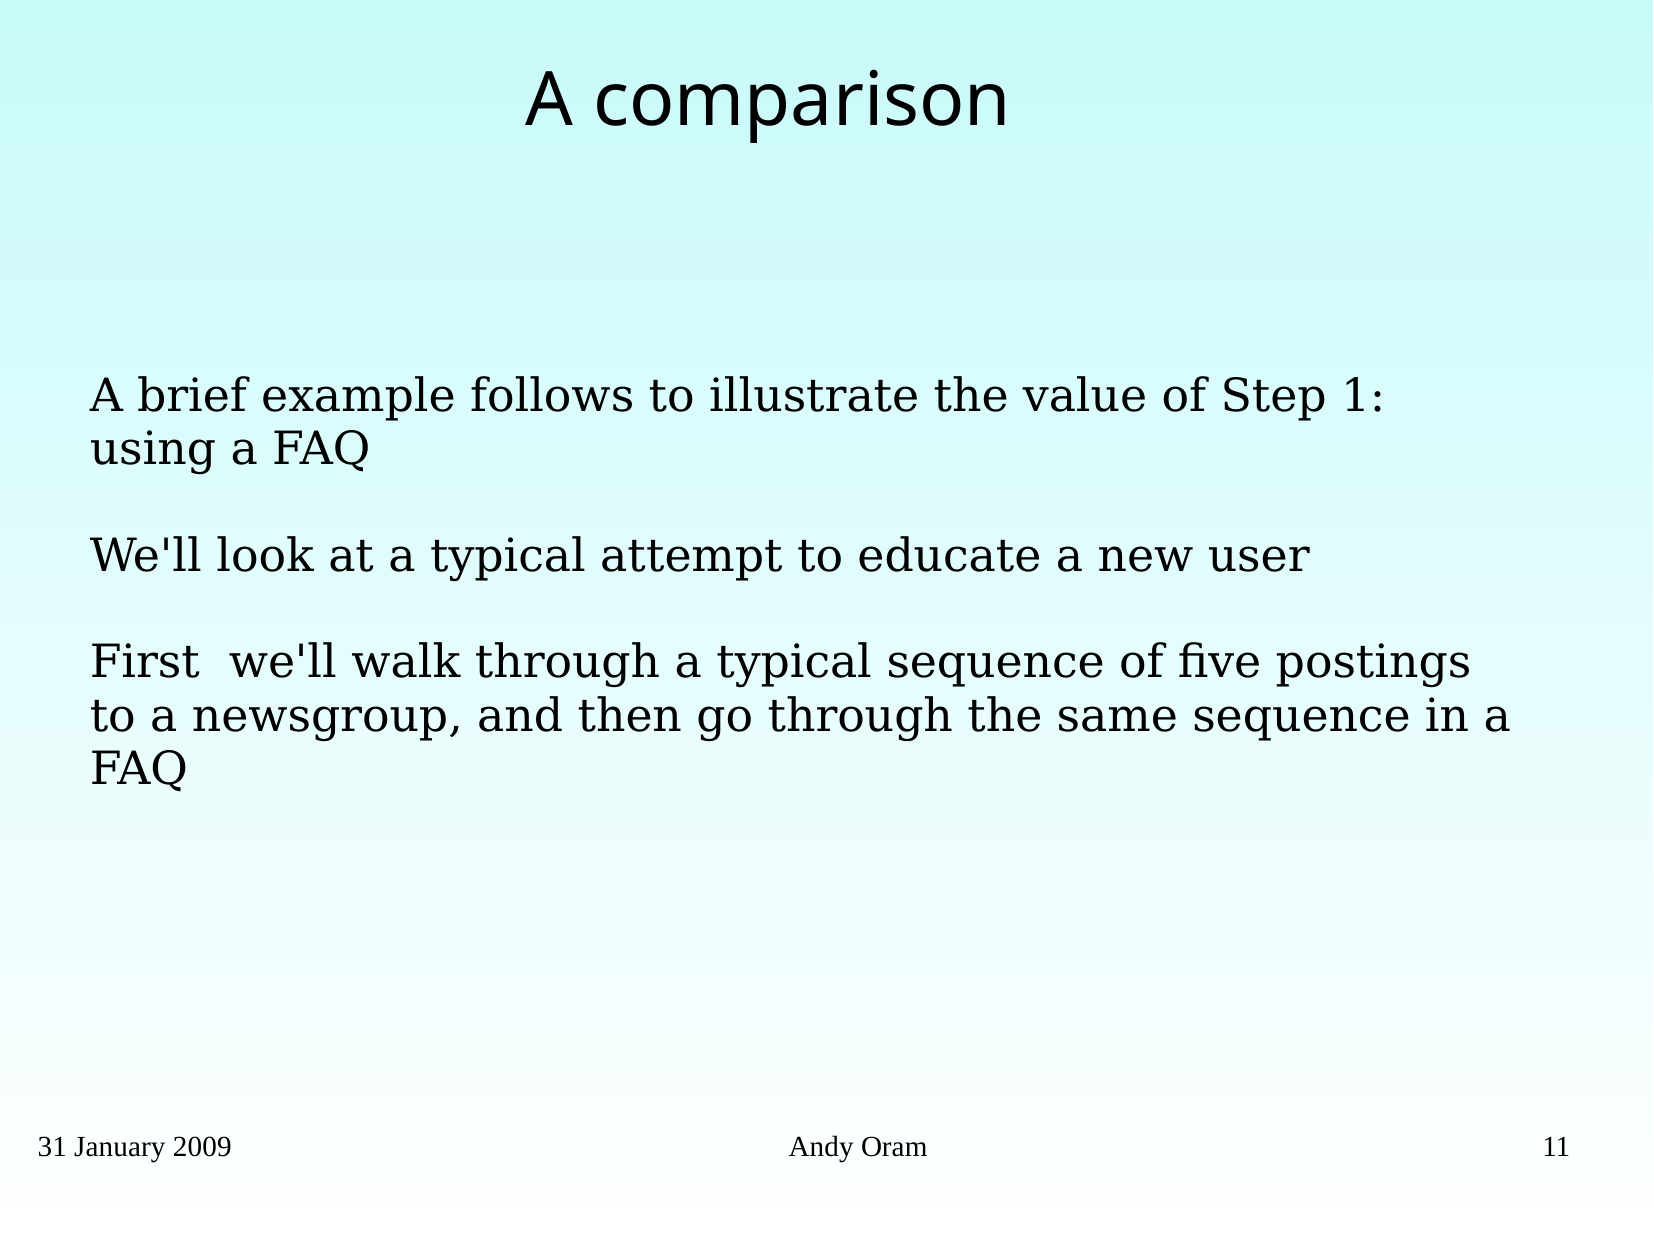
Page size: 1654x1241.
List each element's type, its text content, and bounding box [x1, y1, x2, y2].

text_box A comparison [149, 37, 1388, 361]
text_box A brief example follows to illustrate the value of Step 1: using a FAQ We'll look at a typical attempt to educate a new user First we'll walk through a typical sequence of five postings to a newsgroup, and then go through the same sequence in a FAQ [75, 361, 1538, 803]
